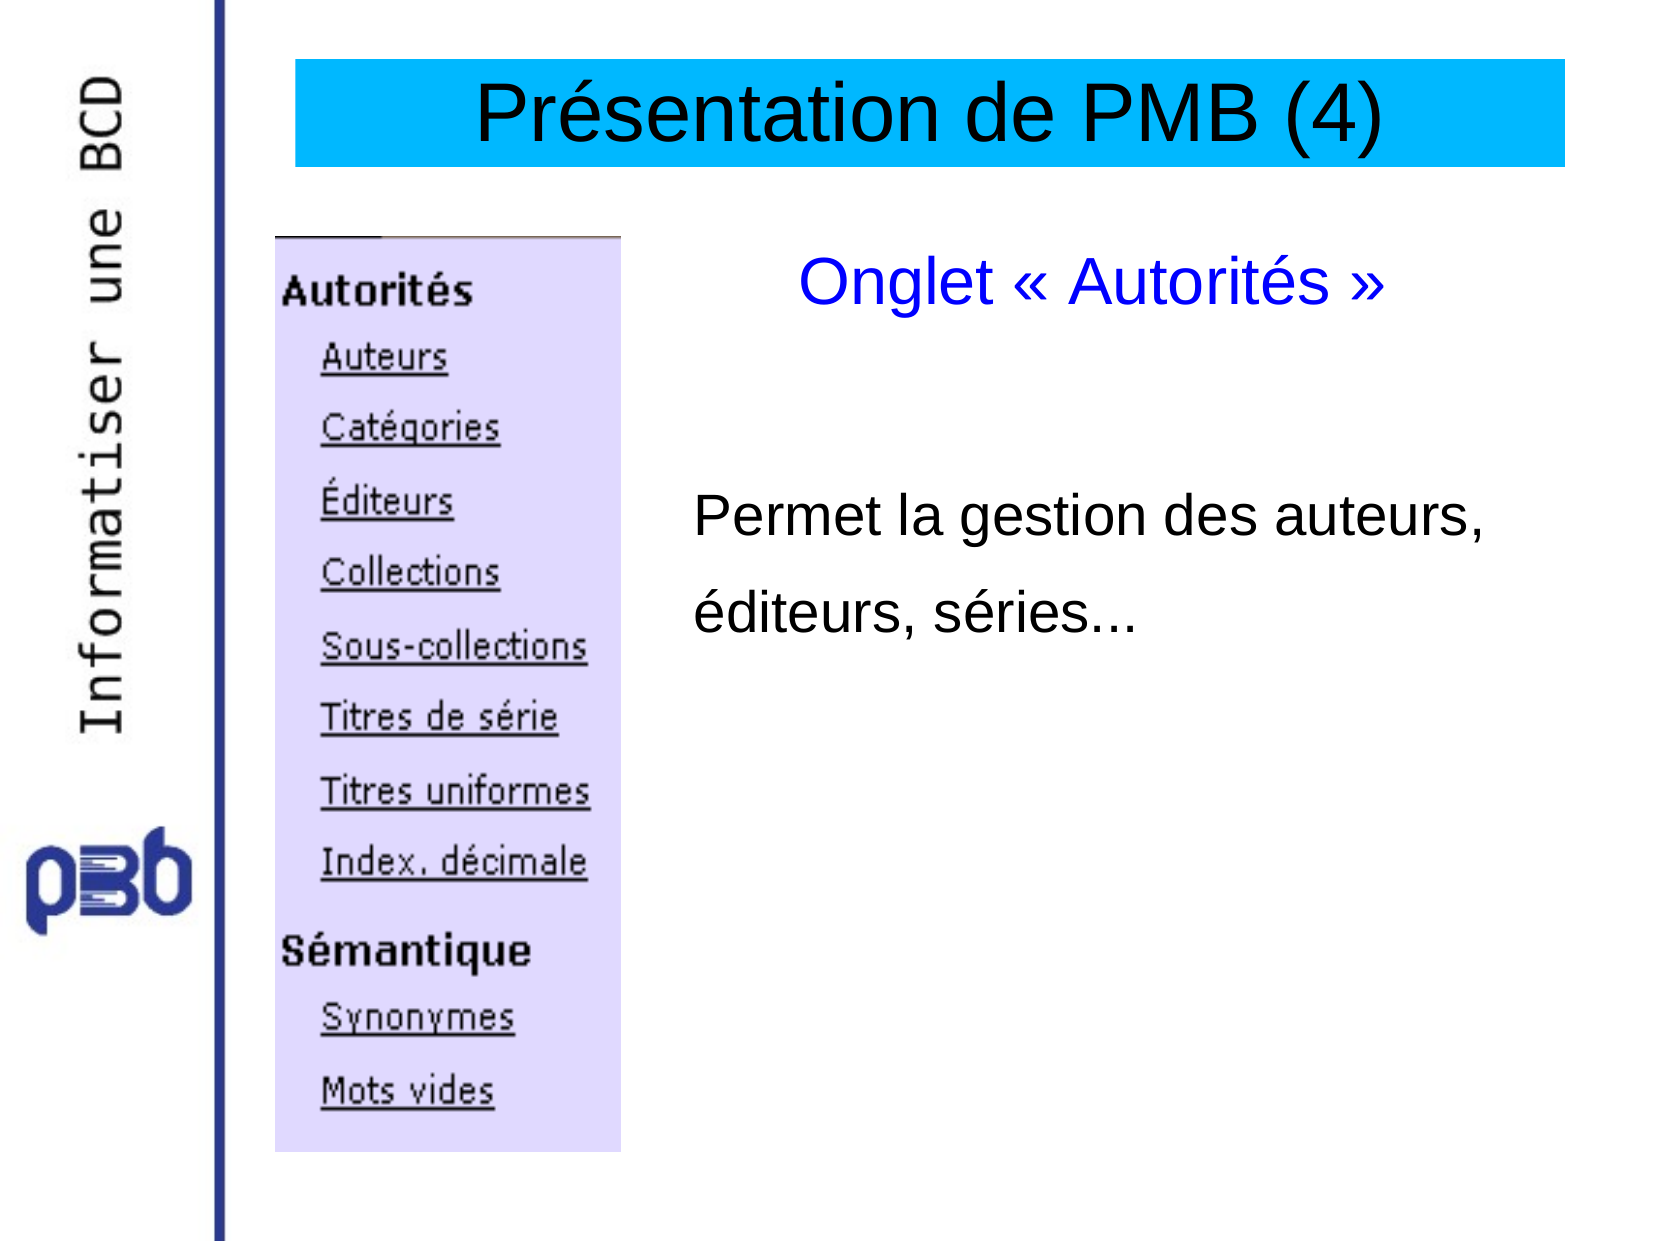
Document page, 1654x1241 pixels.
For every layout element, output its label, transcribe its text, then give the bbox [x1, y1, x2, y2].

picture [0, 0, 1654, 1241]
text_box Onglet « Autorités » [679, 236, 1506, 326]
text_box Présentation de PMB (4) [295, 59, 1565, 167]
text_box Permet la gestion des auteurs, éditeurs, séries... [679, 442, 1565, 709]
